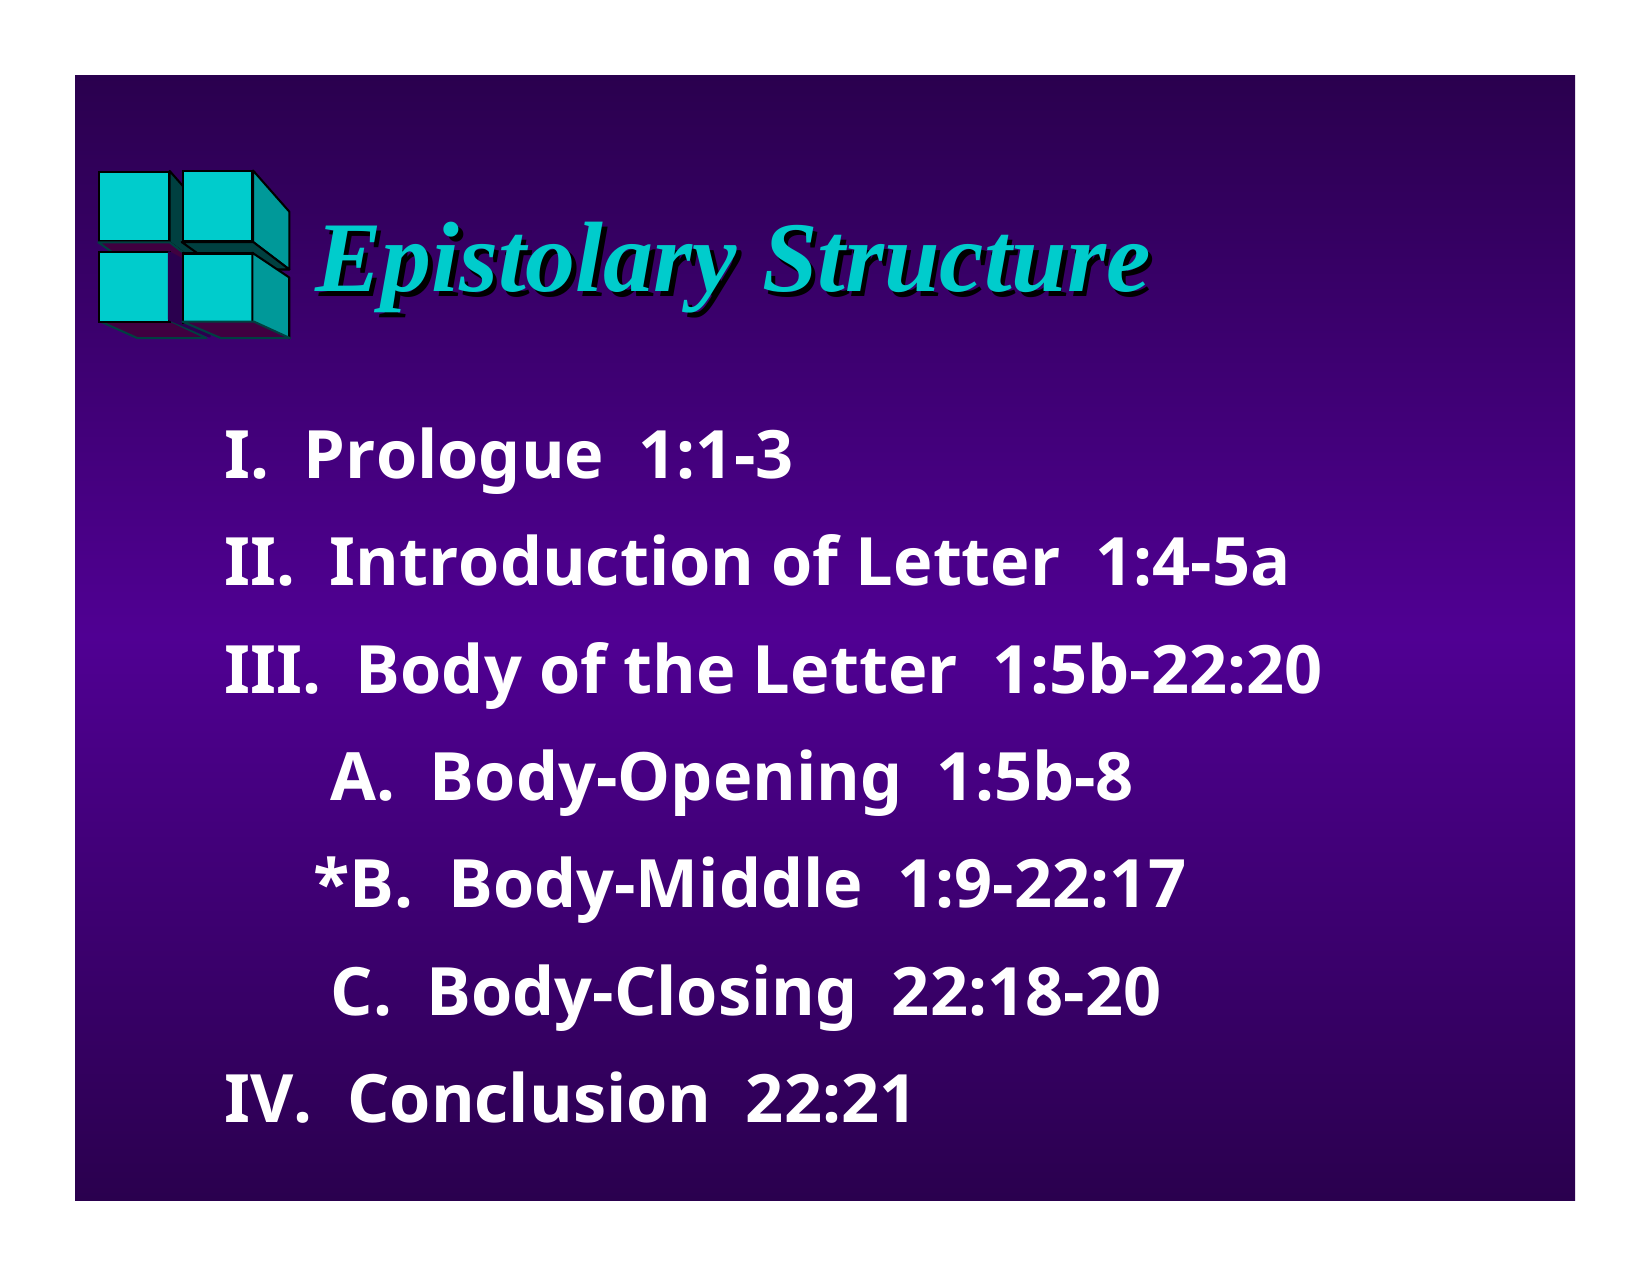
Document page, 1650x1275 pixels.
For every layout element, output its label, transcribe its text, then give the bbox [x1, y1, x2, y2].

title Epistolary Structure [299, 153, 1463, 363]
list I. Prologue 1:1-3 II. Introduction of Letter 1:4-5a III. Body of the Letter 1:5b-22:20 A. Body-Opening 1:5b-8 *B. Body-Middle 1:9-22:17 C. Body-Closing 22:18-20 IV. Conclusion 22:21 [210, 399, 1527, 1137]
